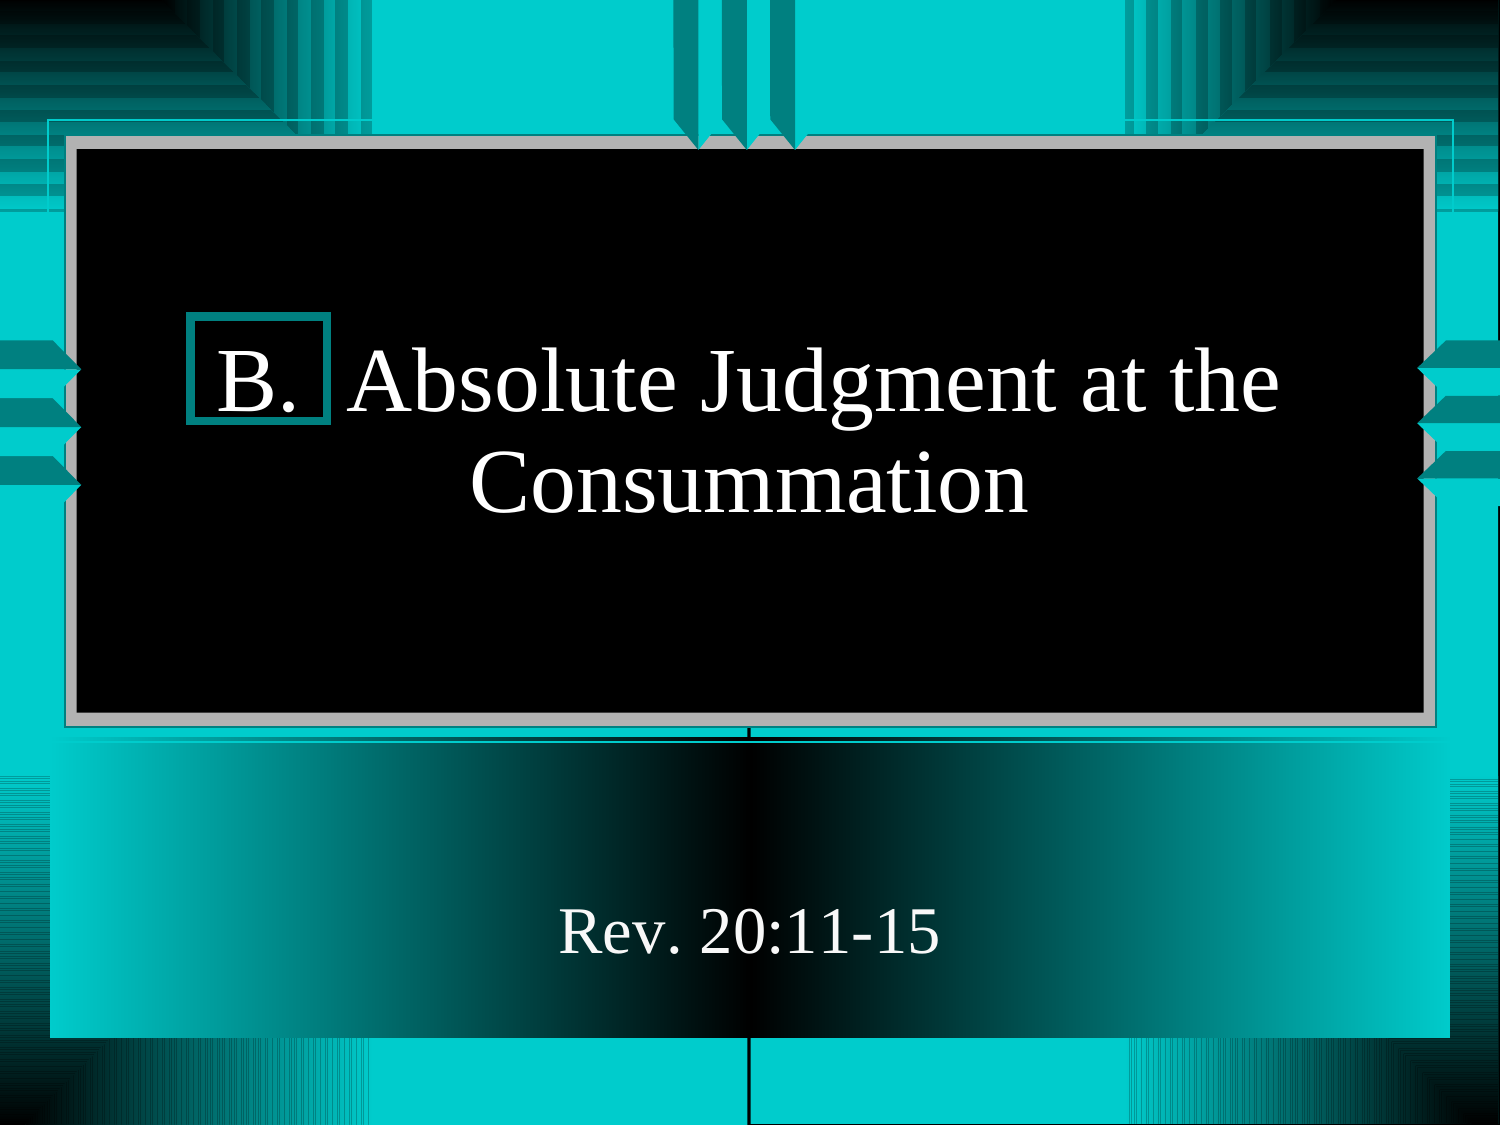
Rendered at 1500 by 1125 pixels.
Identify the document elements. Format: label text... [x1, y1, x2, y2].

subtitle Rev. 20:11-15 [225, 787, 1276, 1076]
title B. Absolute Judgment at the Consummation [195, 321, 323, 417]
title B. Absolute Judgment at the Consummation [112, 321, 1388, 541]
